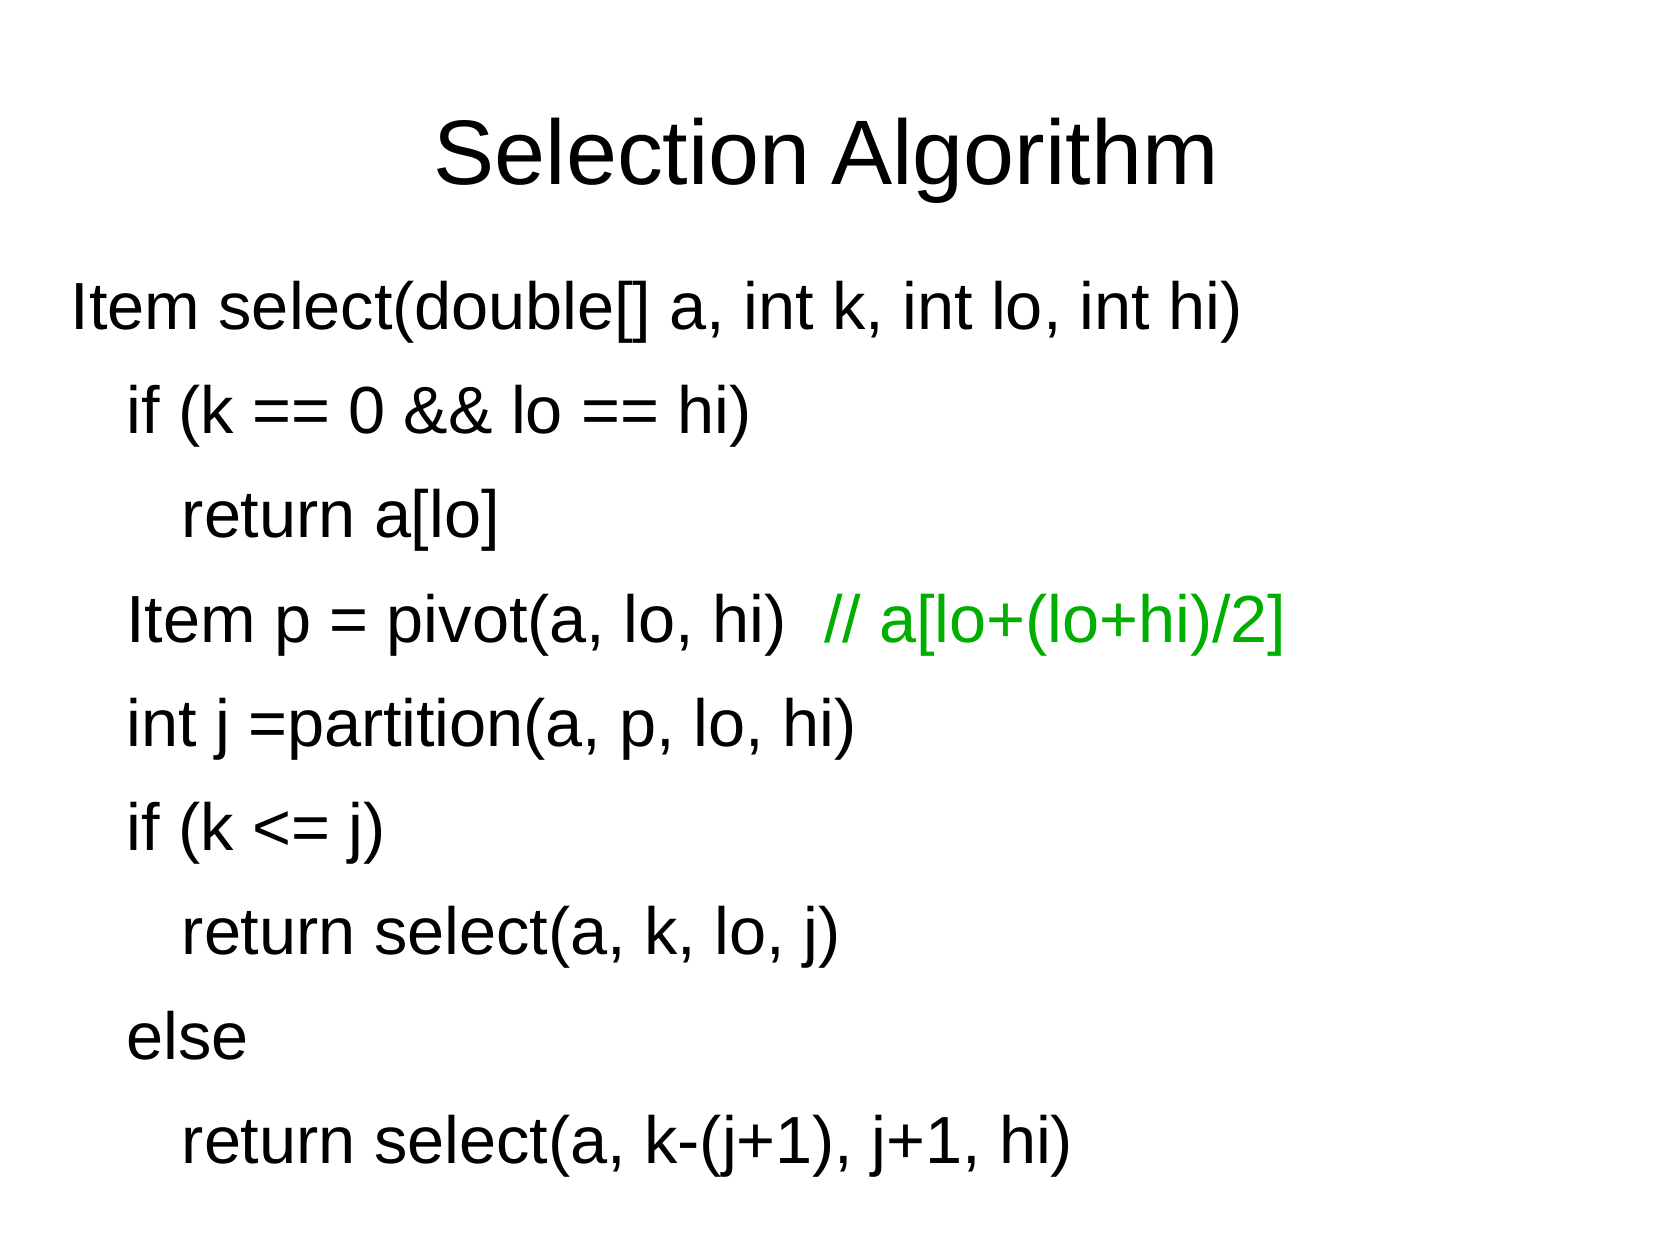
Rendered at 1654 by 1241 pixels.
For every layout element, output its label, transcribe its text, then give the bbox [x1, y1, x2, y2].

title Selection Algorithm [82, 49, 1571, 257]
list Item select(double[] a, int k, int lo, int hi) if (k == 0 && lo == hi) return a[lo] Item p = pivot(a, lo, hi) // a[lo+(lo+hi)/2] int j =partition(a, p, lo, hi) if (k <= j) return select(a, k, lo, j) else return select(a, k-(j+1), j+1, hi) [0, 269, 1639, 1178]
